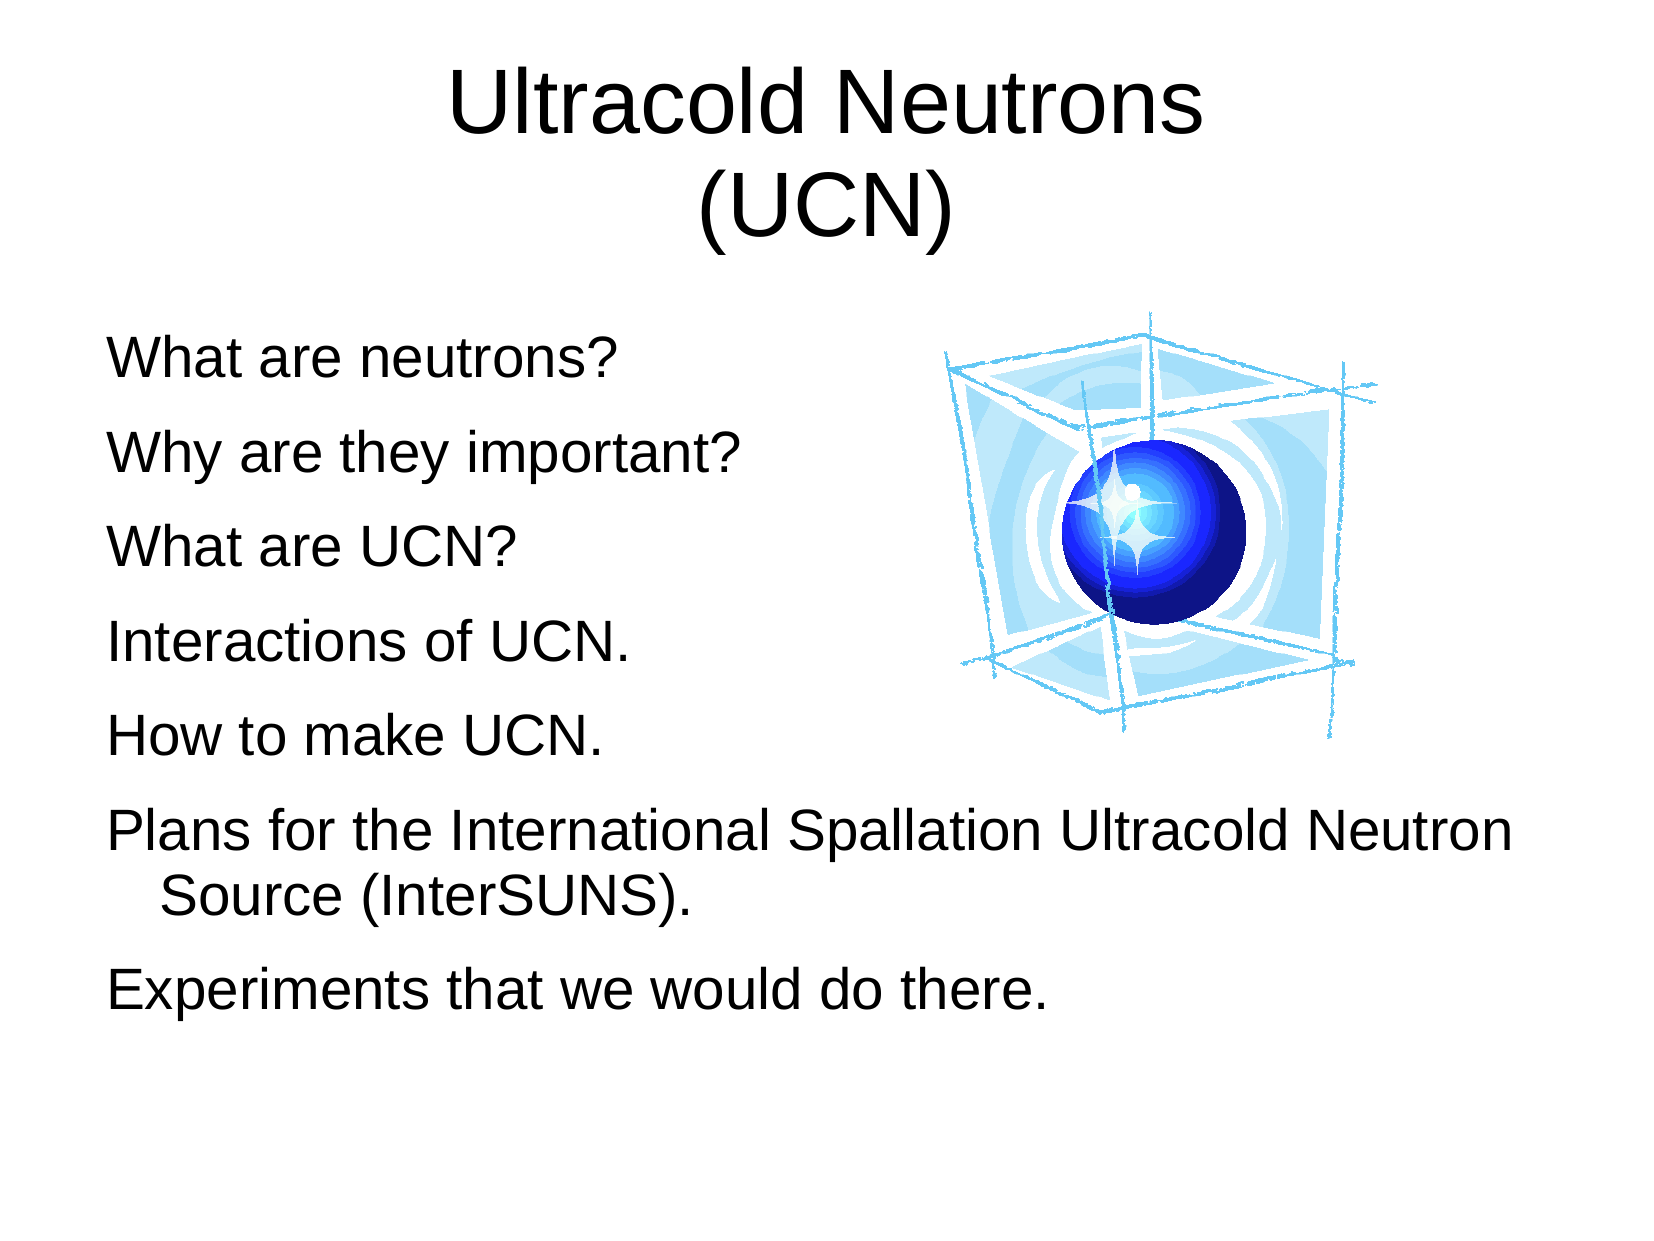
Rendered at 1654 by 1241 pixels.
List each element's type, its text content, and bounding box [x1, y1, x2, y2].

list What are neutrons? Why are they important? What are UCN? Interactions of UCN. How to make UCN. Plans for the International Spallation Ultracold Neutron Source (InterSUNS). Experiments that we would do there. [88, 324, 1577, 1128]
picture [944, 311, 1378, 739]
title Ultracold Neutrons (UCN) [82, 39, 1571, 267]
